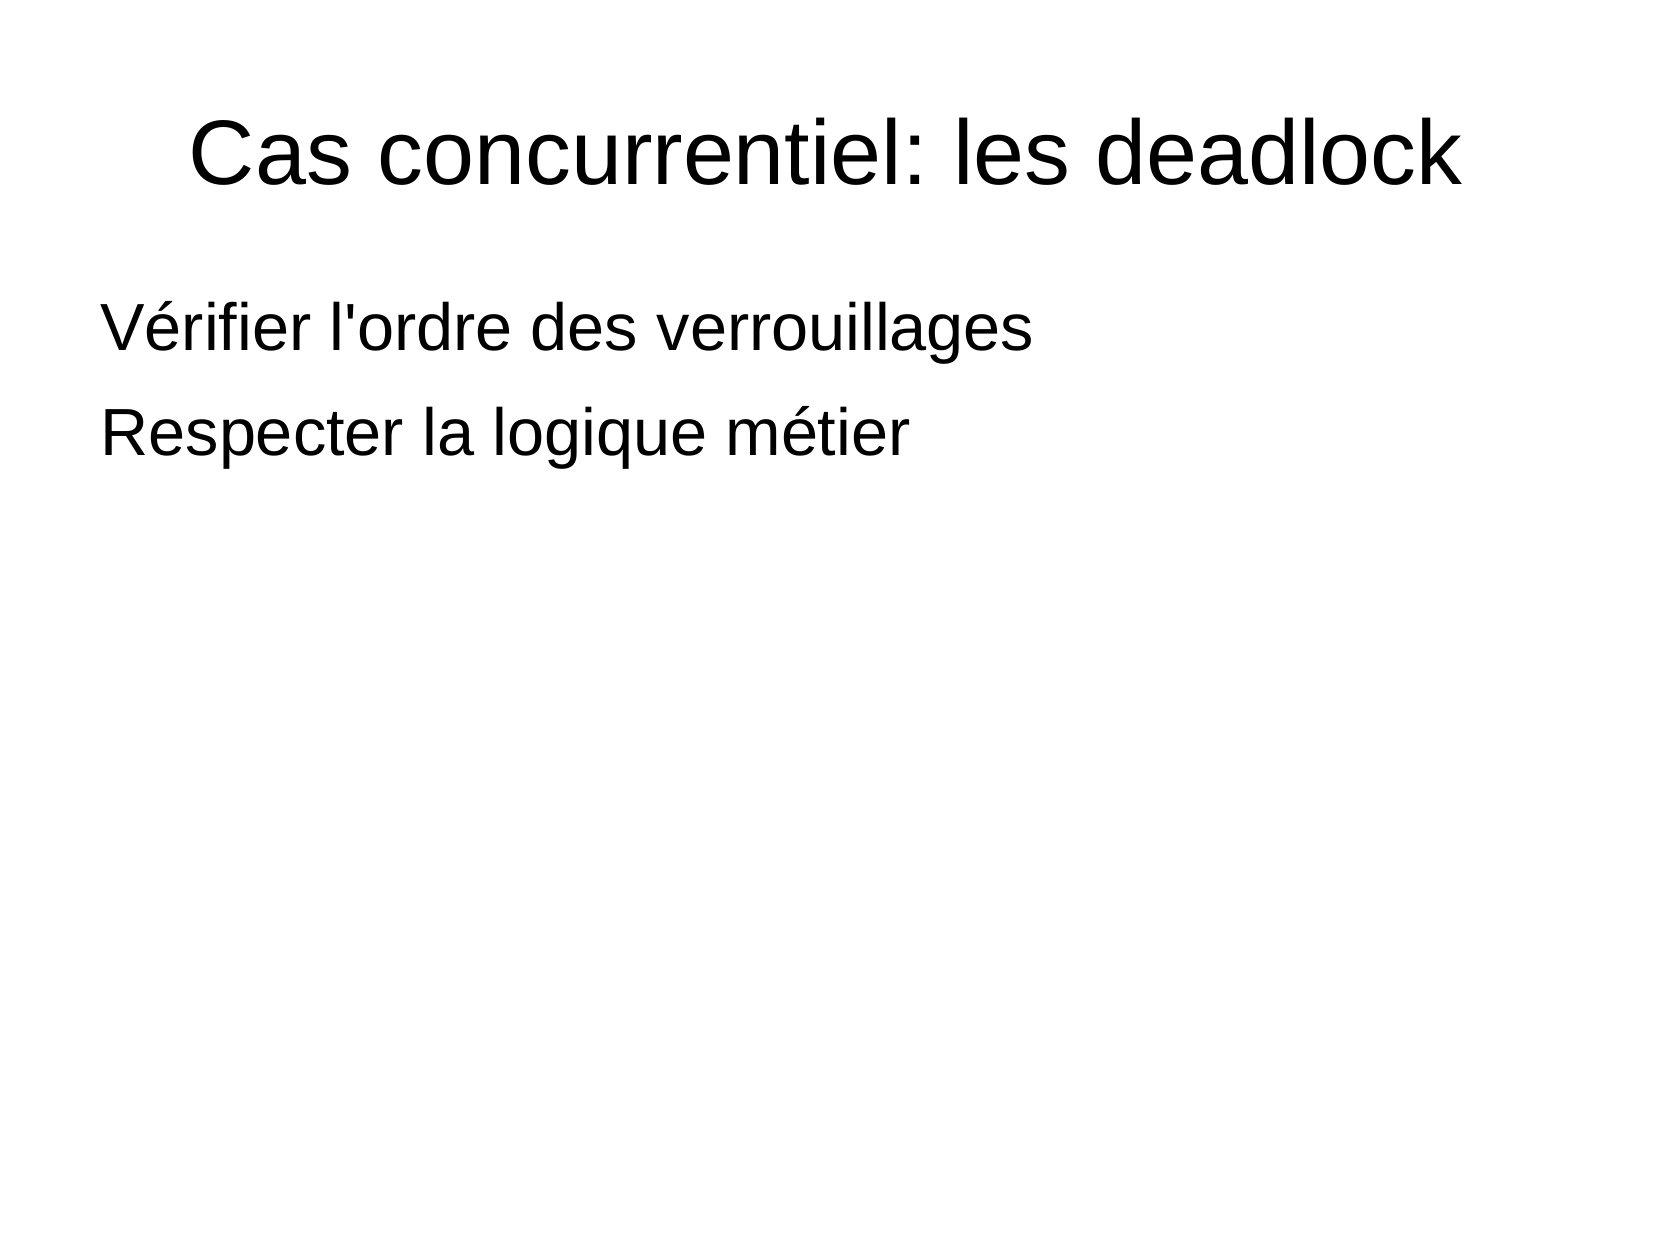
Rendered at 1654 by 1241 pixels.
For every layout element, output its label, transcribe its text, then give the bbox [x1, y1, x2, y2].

title Cas concurrentiel: les deadlock [82, 56, 1571, 250]
list Vérifier l'ordre des verrouillages Respecter la logique métier [82, 290, 1571, 1094]
